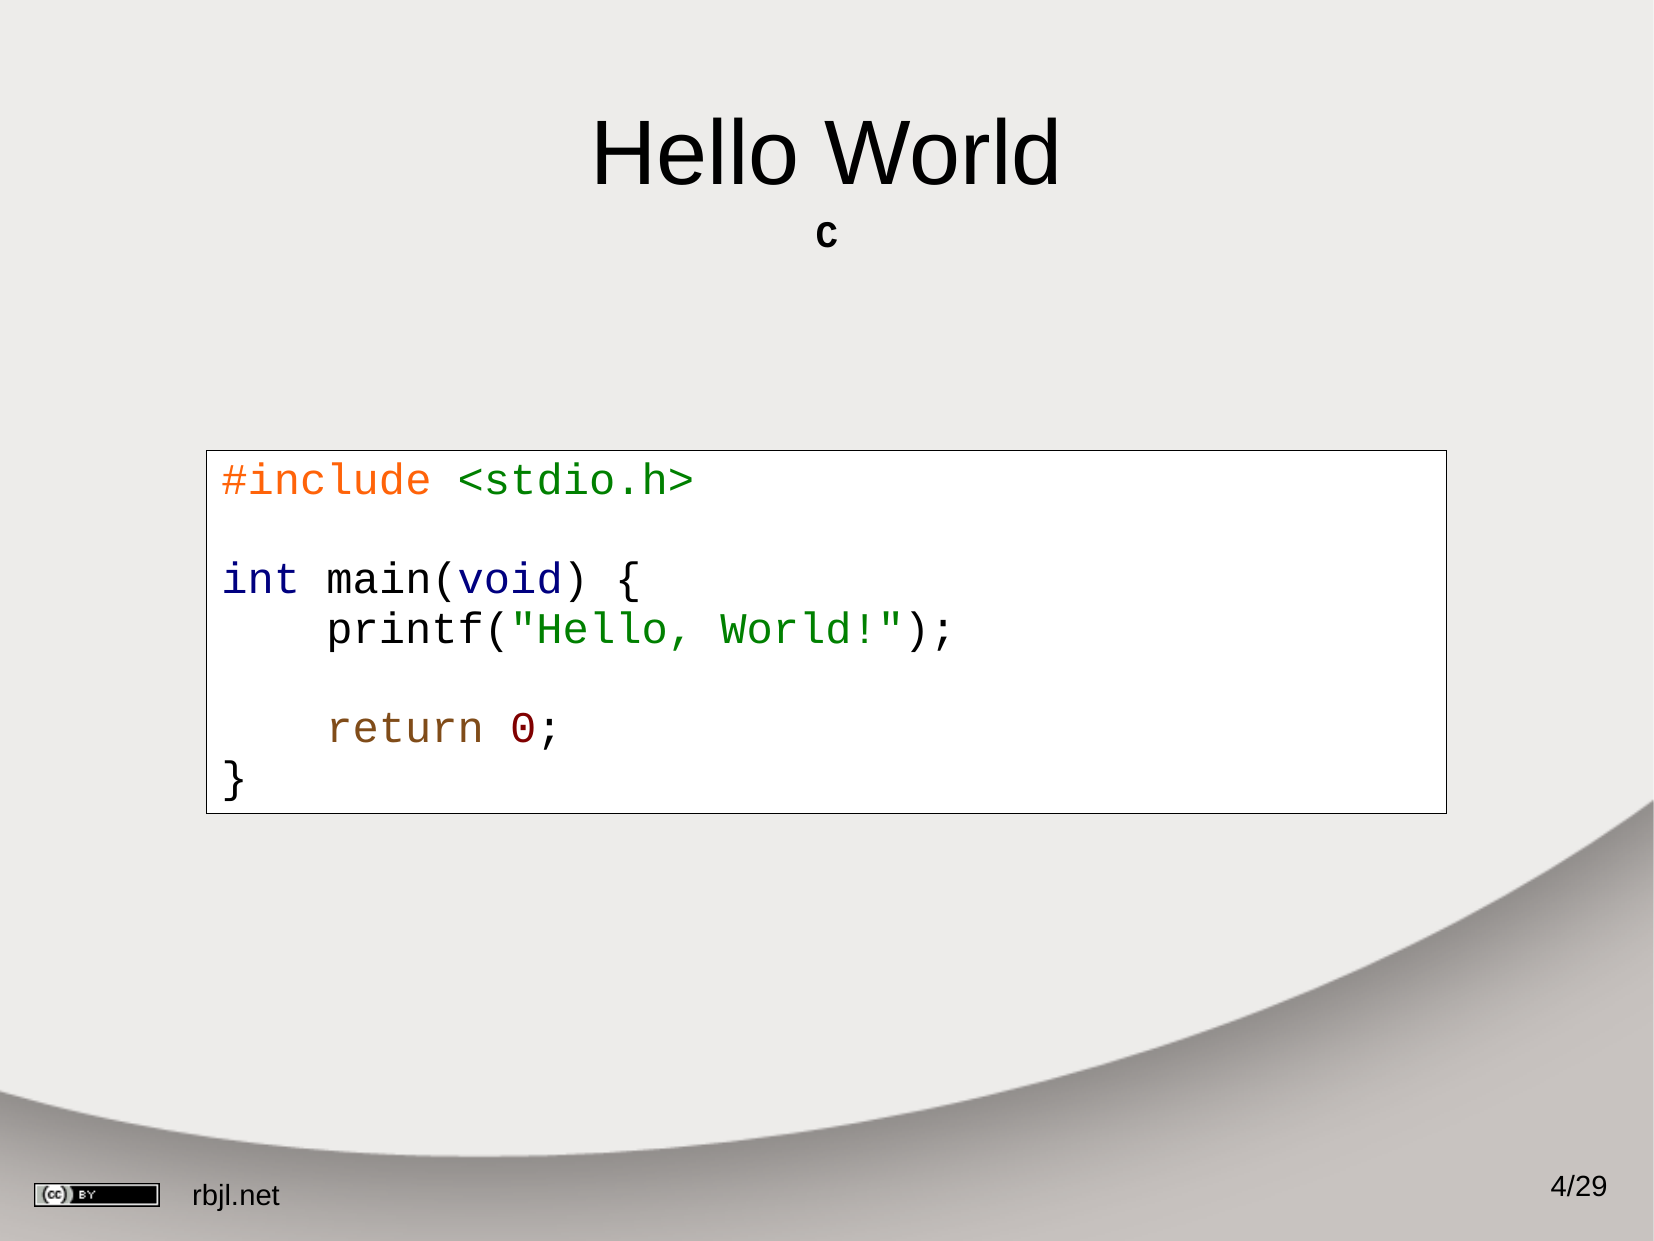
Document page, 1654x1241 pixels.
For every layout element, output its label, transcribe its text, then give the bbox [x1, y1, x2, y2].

text_box #include <stdio.h> int main(void) { printf("Hello, World!"); return 0; } [206, 450, 1447, 814]
title Hello World [82, 49, 1571, 257]
picture [0, 0, 1654, 1241]
text_box C [590, 208, 1063, 266]
